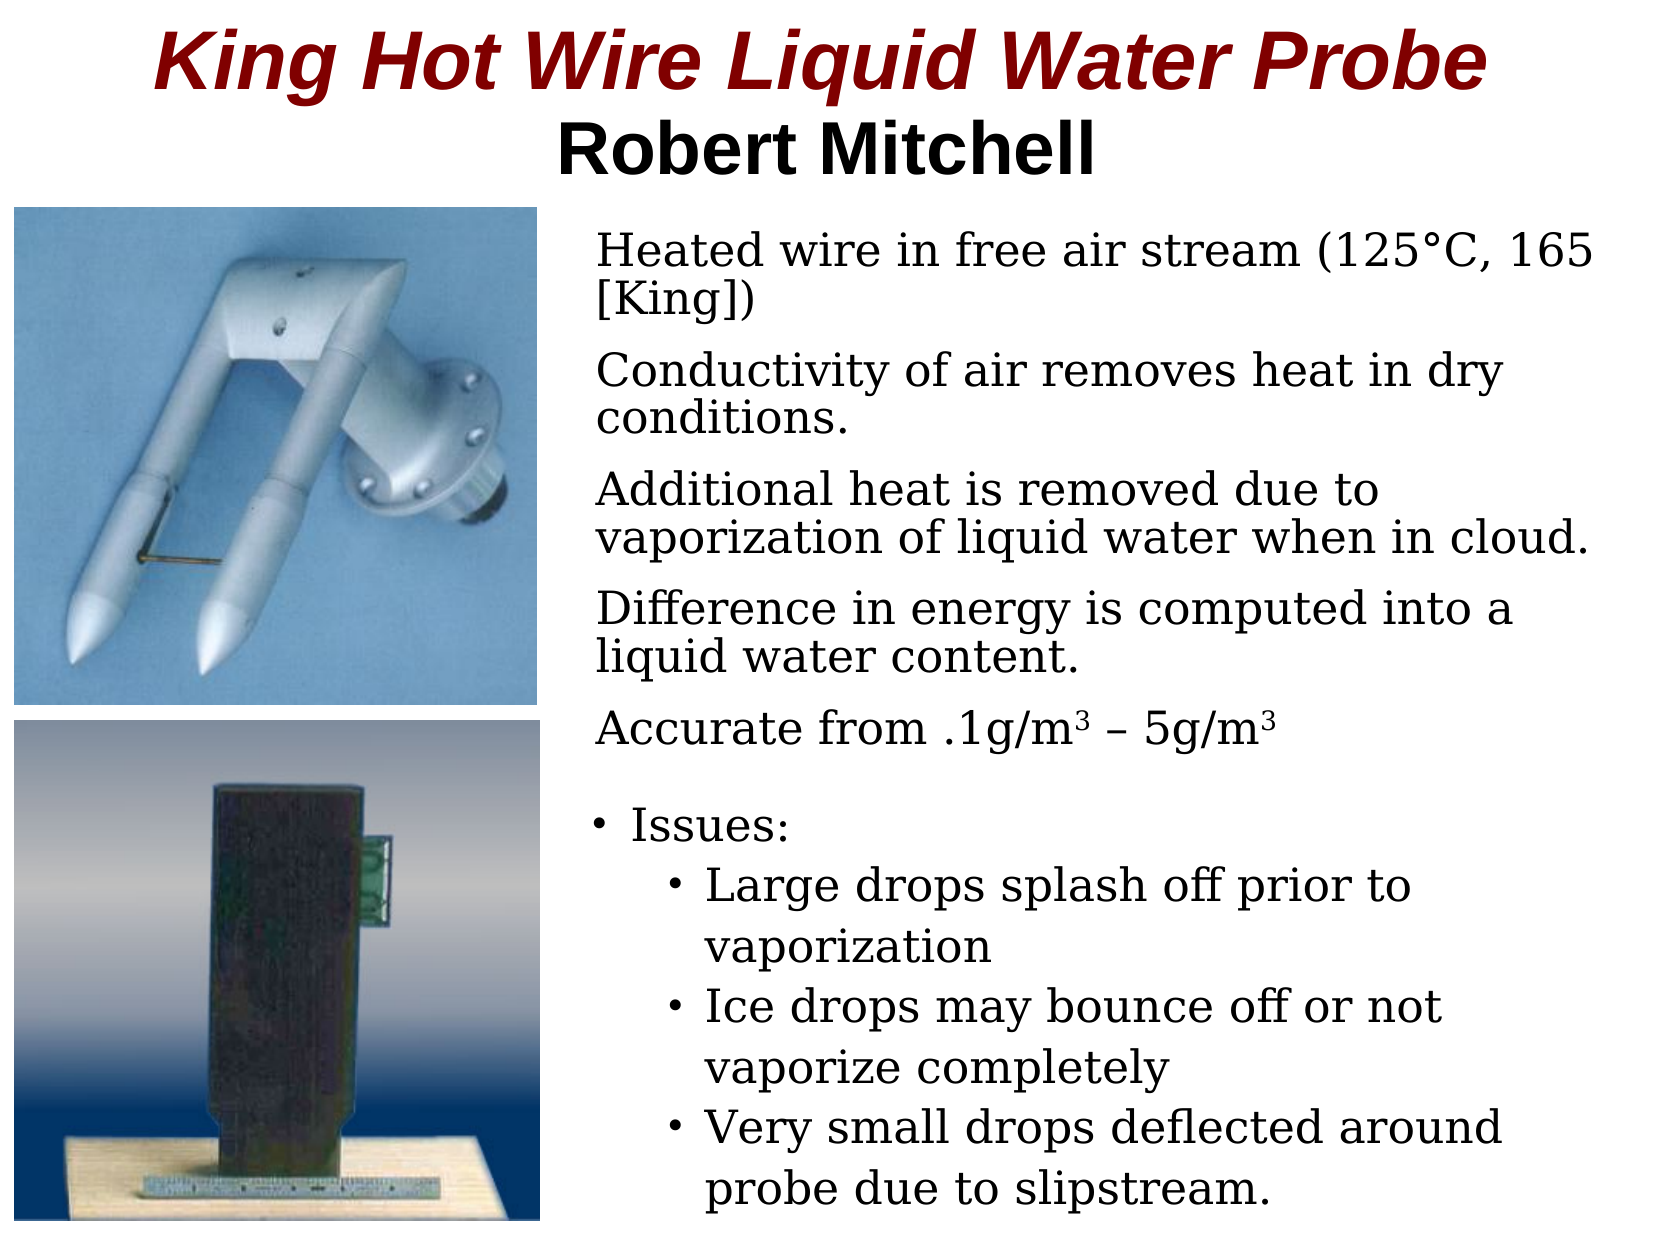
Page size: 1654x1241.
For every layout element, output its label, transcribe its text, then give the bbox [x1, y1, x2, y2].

picture [14, 720, 540, 1221]
list Heated wire in free air stream (125°C, 165 [King]) Conductivity of air removes heat in dry conditions. Additional heat is removed due to vaporization of liquid water when in cloud. Difference in energy is computed into a liquid water content. Accurate from .1g/m3 – 5g/m3 [576, 219, 1642, 783]
text_box Issues: Large drops splash off prior to vaporization Ice drops may bounce off or not vaporize completely Very small drops deflected around probe due to slipstream. [576, 782, 1577, 1222]
picture [14, 207, 537, 705]
text_box King Hot Wire Liquid Water Probe Robert Mitchell [0, 7, 1654, 200]
